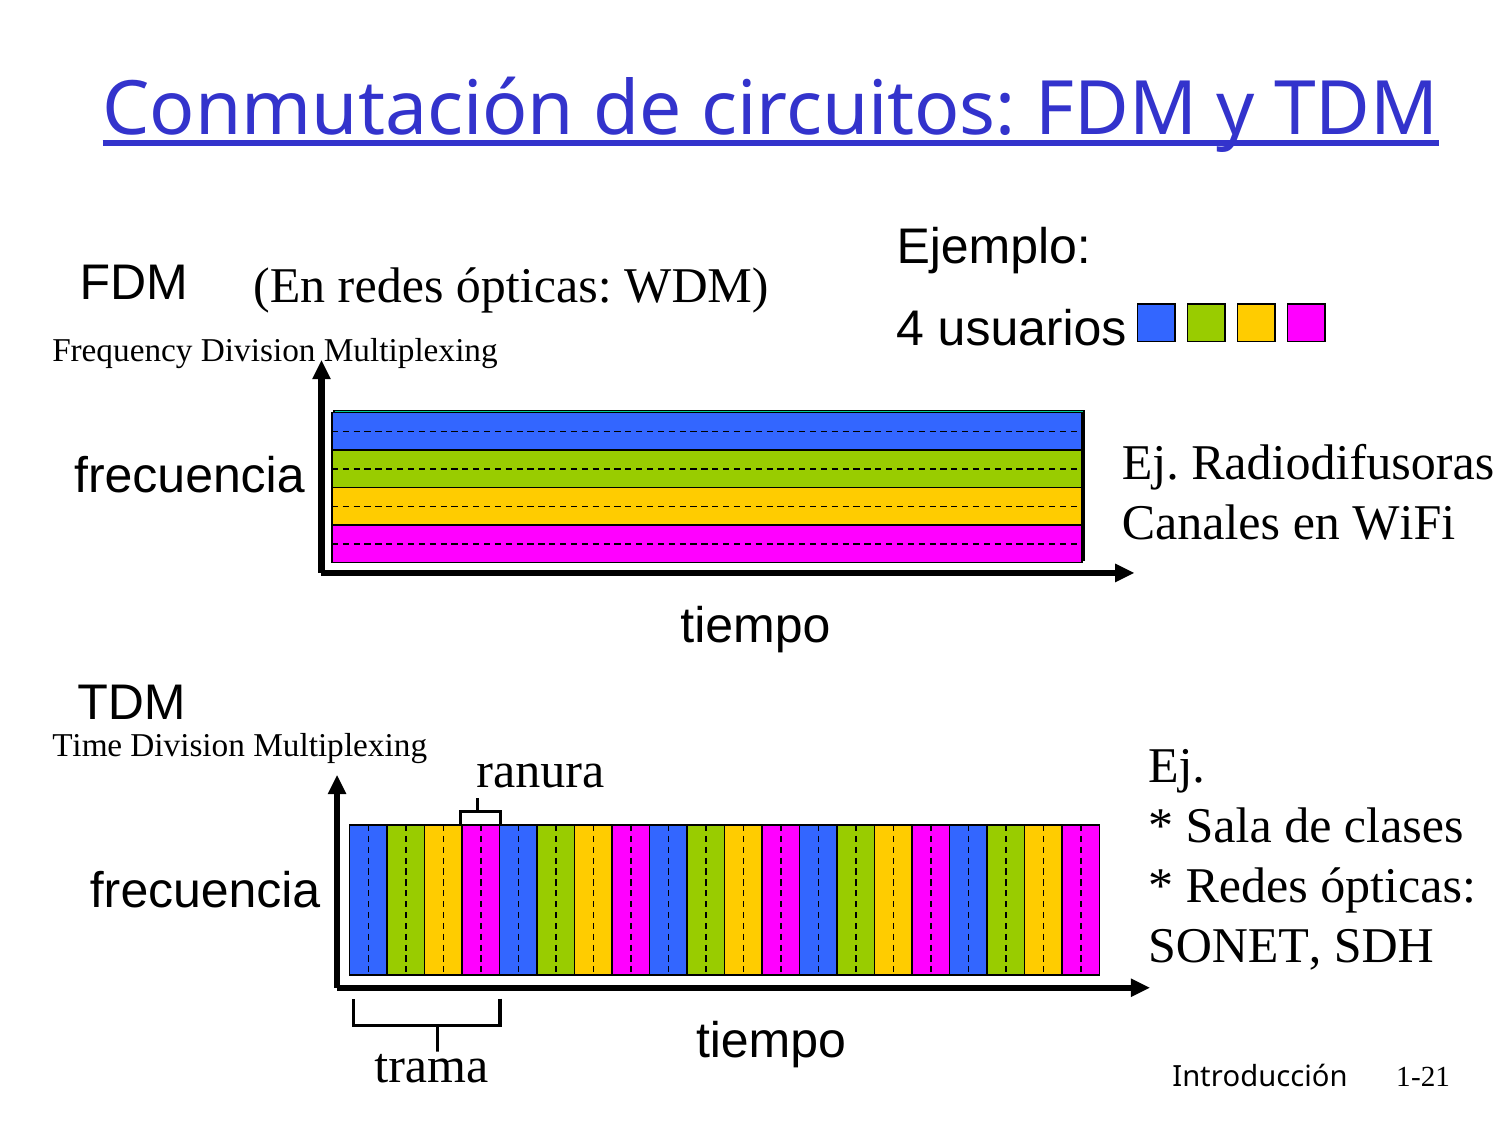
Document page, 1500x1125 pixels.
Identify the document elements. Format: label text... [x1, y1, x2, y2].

text_box 1-<number> [1362, 1050, 1466, 1125]
text_box Ej. * Sala de clases * Redes ópticas: SONET, SDH [1133, 724, 1500, 980]
text_box [331, 410, 1085, 563]
text_box [1237, 304, 1276, 342]
text_box trama [359, 1025, 512, 1110]
title Conmutación de circuitos: FDM y TDM [87, 10, 1463, 201]
text_box TDM [62, 662, 201, 715]
text_box frecuencia [75, 850, 336, 926]
text_box (En redes ópticas: WDM) [238, 244, 784, 320]
text_box FDM [64, 242, 203, 318]
text_box Ejemplo: [881, 206, 1106, 282]
text_box TDM [167, 692, 176, 715]
text_box [1287, 304, 1326, 342]
text_box Ej. Radiodifusoras Canales en WiFi [1107, 422, 1500, 558]
text_box TDM [116, 688, 136, 715]
text_box Introducción [887, 1050, 1362, 1125]
text_box 4 usuarios [881, 287, 1142, 363]
text_box frecuencia [59, 435, 320, 511]
text_box tiempo [681, 999, 861, 1076]
text_box tiempo [665, 585, 846, 661]
text_box Frequency Division Multiplexing [37, 320, 514, 376]
text_box [1187, 304, 1226, 342]
text_box Time Division Multiplexing [37, 715, 442, 771]
text_box [349, 825, 1100, 976]
text_box [1137, 304, 1176, 342]
text_box TDM [151, 690, 161, 715]
text_box ranura [461, 729, 649, 805]
